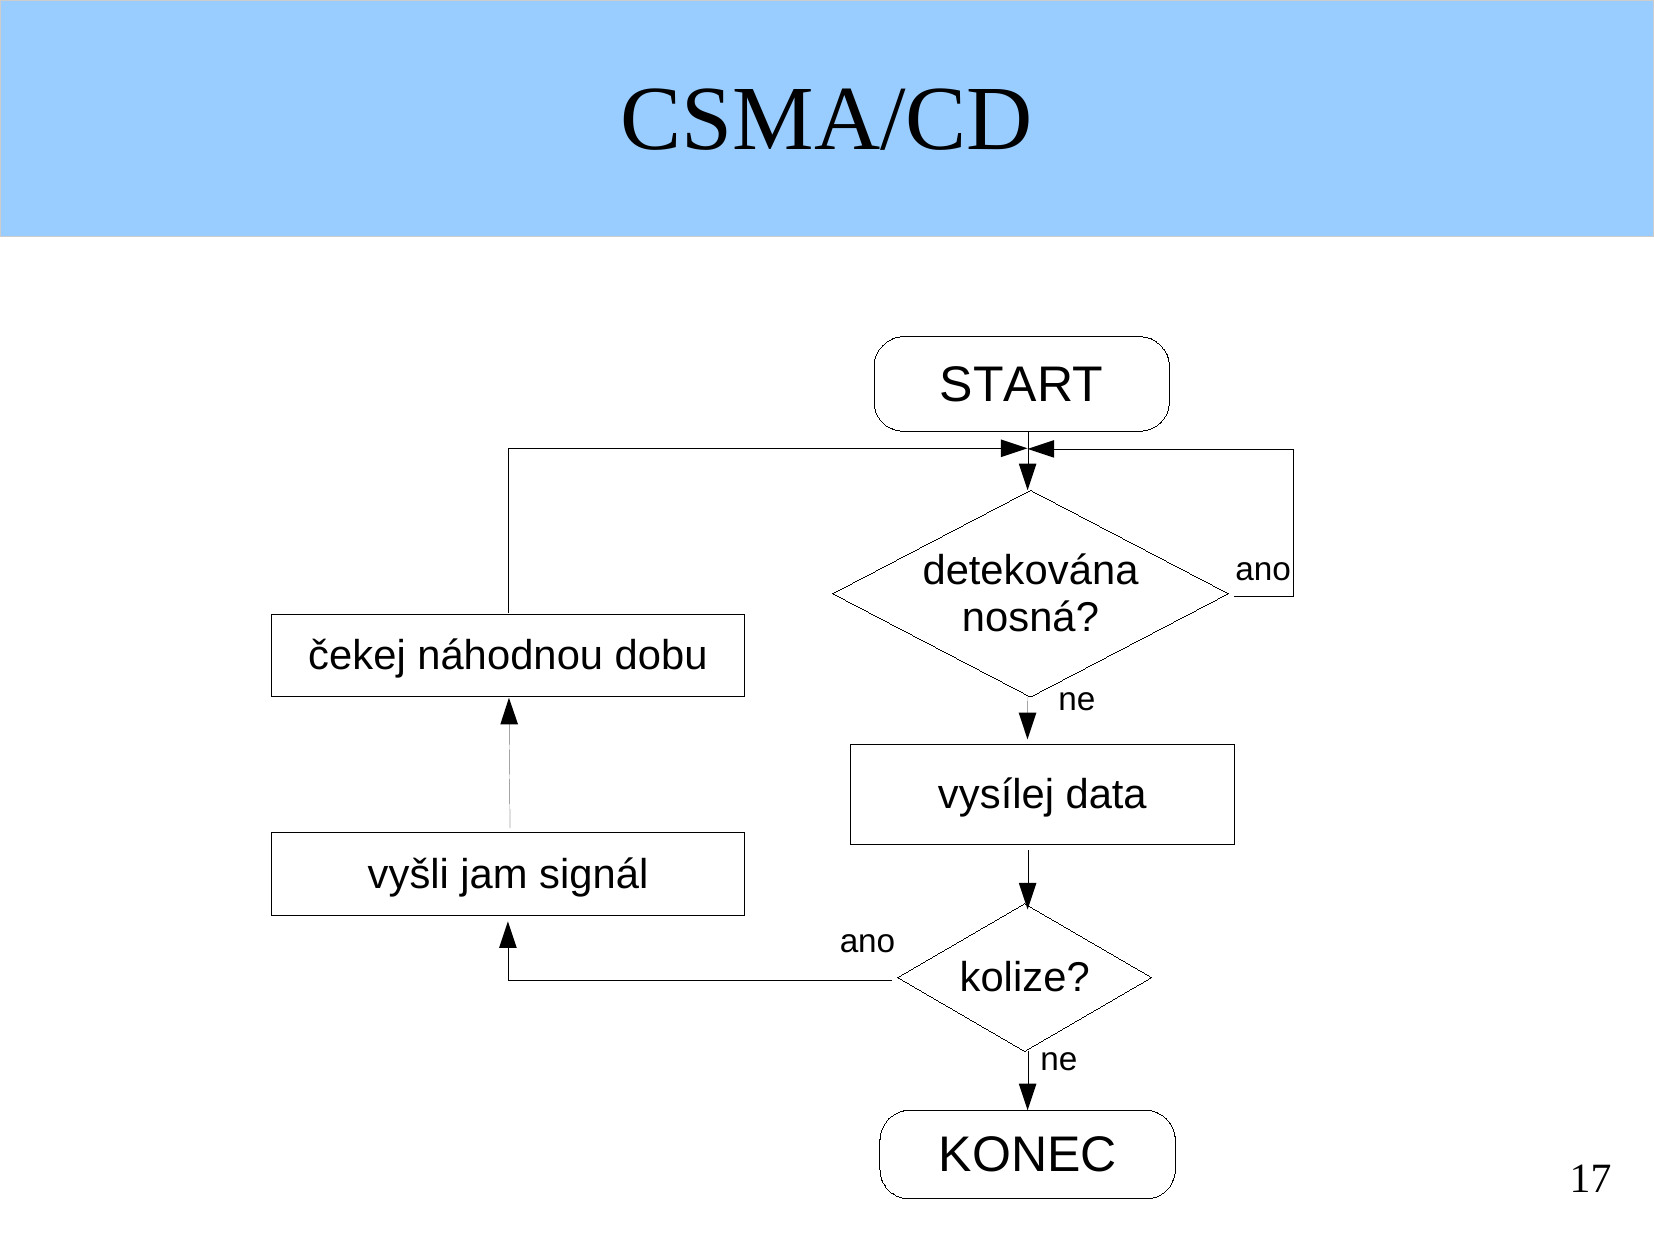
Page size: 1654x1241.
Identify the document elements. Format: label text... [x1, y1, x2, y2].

text_box ne [1058, 680, 1114, 737]
text_box START [874, 336, 1170, 432]
text_box ano [839, 922, 896, 979]
text_box vyšli jam signál [271, 832, 745, 916]
text_box KONEC [879, 1110, 1176, 1199]
title CSMA/CD [0, 0, 1654, 237]
text_box vysílej data [850, 744, 1235, 845]
text_box ne [1040, 1040, 1078, 1097]
text_box čekej náhodnou dobu [271, 614, 745, 697]
text_box kolize? [897, 903, 1152, 1052]
text_box ano [1235, 550, 1282, 607]
text_box detekována nosná? [832, 490, 1229, 697]
